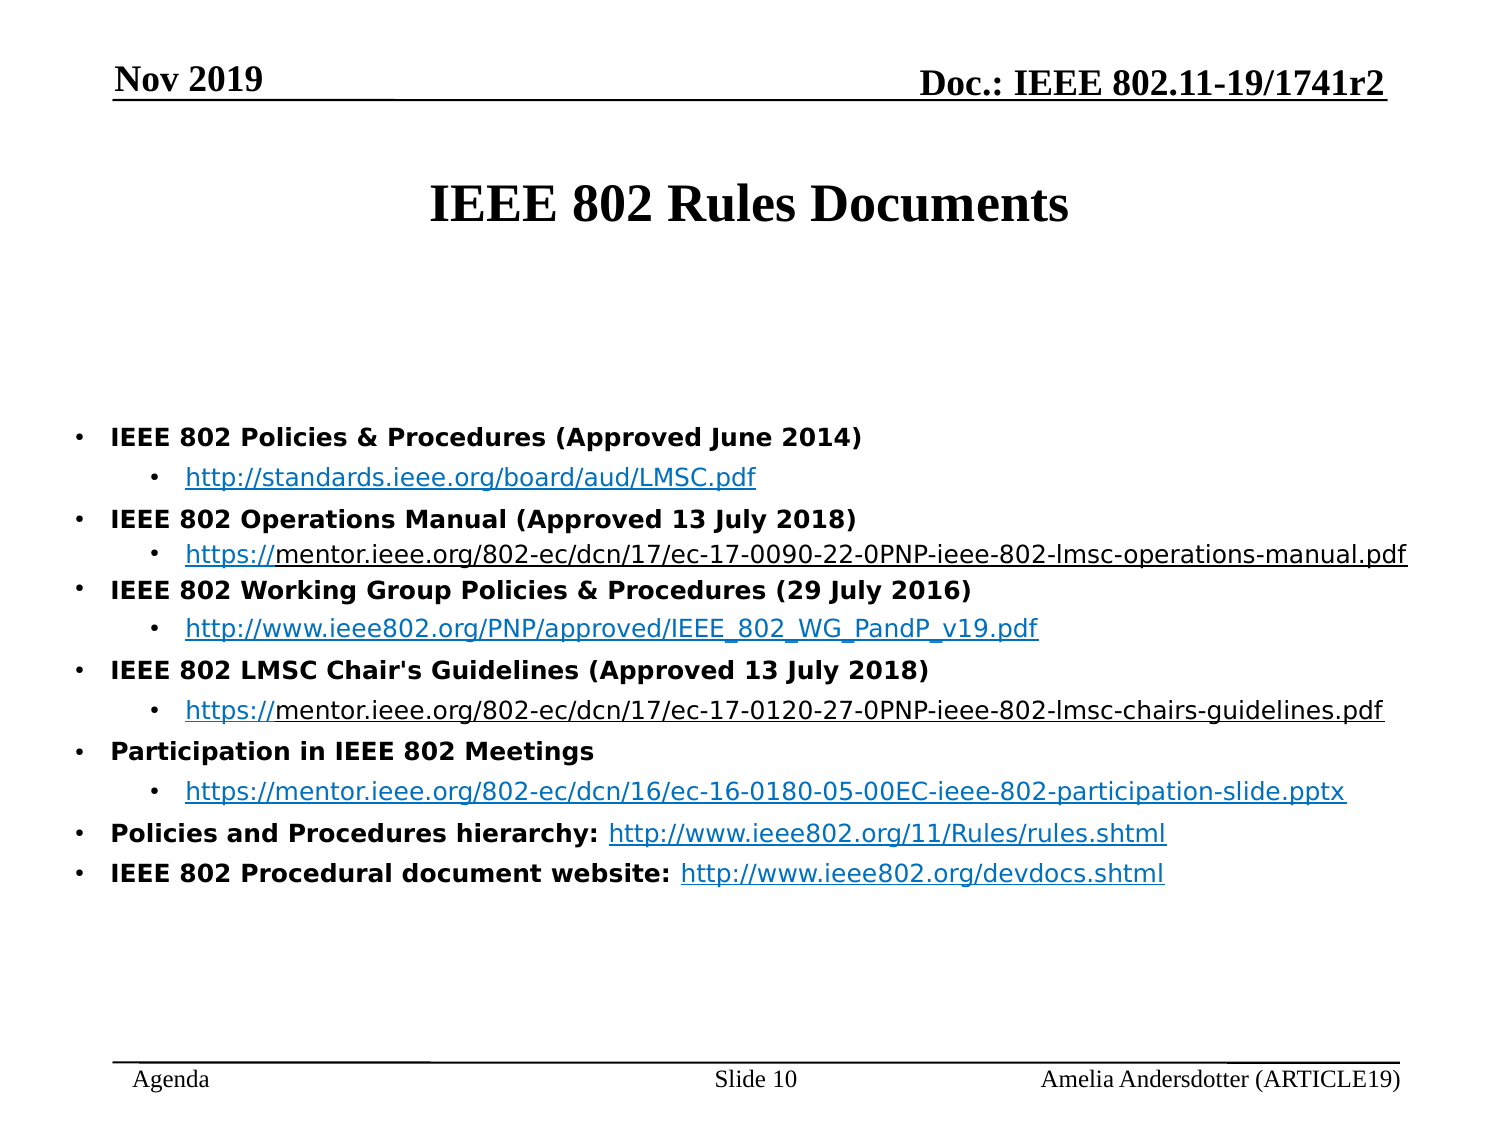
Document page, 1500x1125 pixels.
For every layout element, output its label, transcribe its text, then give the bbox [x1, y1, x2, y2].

subtitle IEEE 802 Policies & Procedures (Approved June 2014) http://standards.ieee.org/board/aud/LMSC.pdf IEEE 802 Operations Manual (Approved 13 July 2018) https://mentor.ieee.org/802-ec/dcn/17/ec-17-0090-22-0PNP-ieee-802-lmsc-operations-manual.pdf IEEE 802 Working Group Policies & Procedures (29 July 2016) http://www.ieee802.org/PNP/approved/IEEE_802_WG_PandP_v19.pdf IEEE 802 LMSC Chair's Guidelines (Approved 13 July 2018) https://mentor.ieee.org/802-ec/dcn/17/ec-17-0120-27-0PNP-ieee-802-lmsc-chairs-guidelines.pdf Participation in IEEE 802 Meetings https://mentor.ieee.org/802-ec/dcn/16/ec-16-0180-05-00EC-ieee-802-participation-slide.pptx Policies and Procedures hierarchy: http://www.ieee802.org/11/Rules/rules.shtml IEEE 802 Procedural document website: http://www.ieee802.org/devdocs.shtml [75, 389, 1425, 922]
text_box Amelia Andersdotter (ARTICLE19) [878, 1062, 1401, 1092]
text_box Nov 2019 [114, 54, 422, 99]
text_box Slide <number> [712, 1062, 799, 1122]
text_box IEEE 802 Rules Documents [112, 112, 1387, 287]
